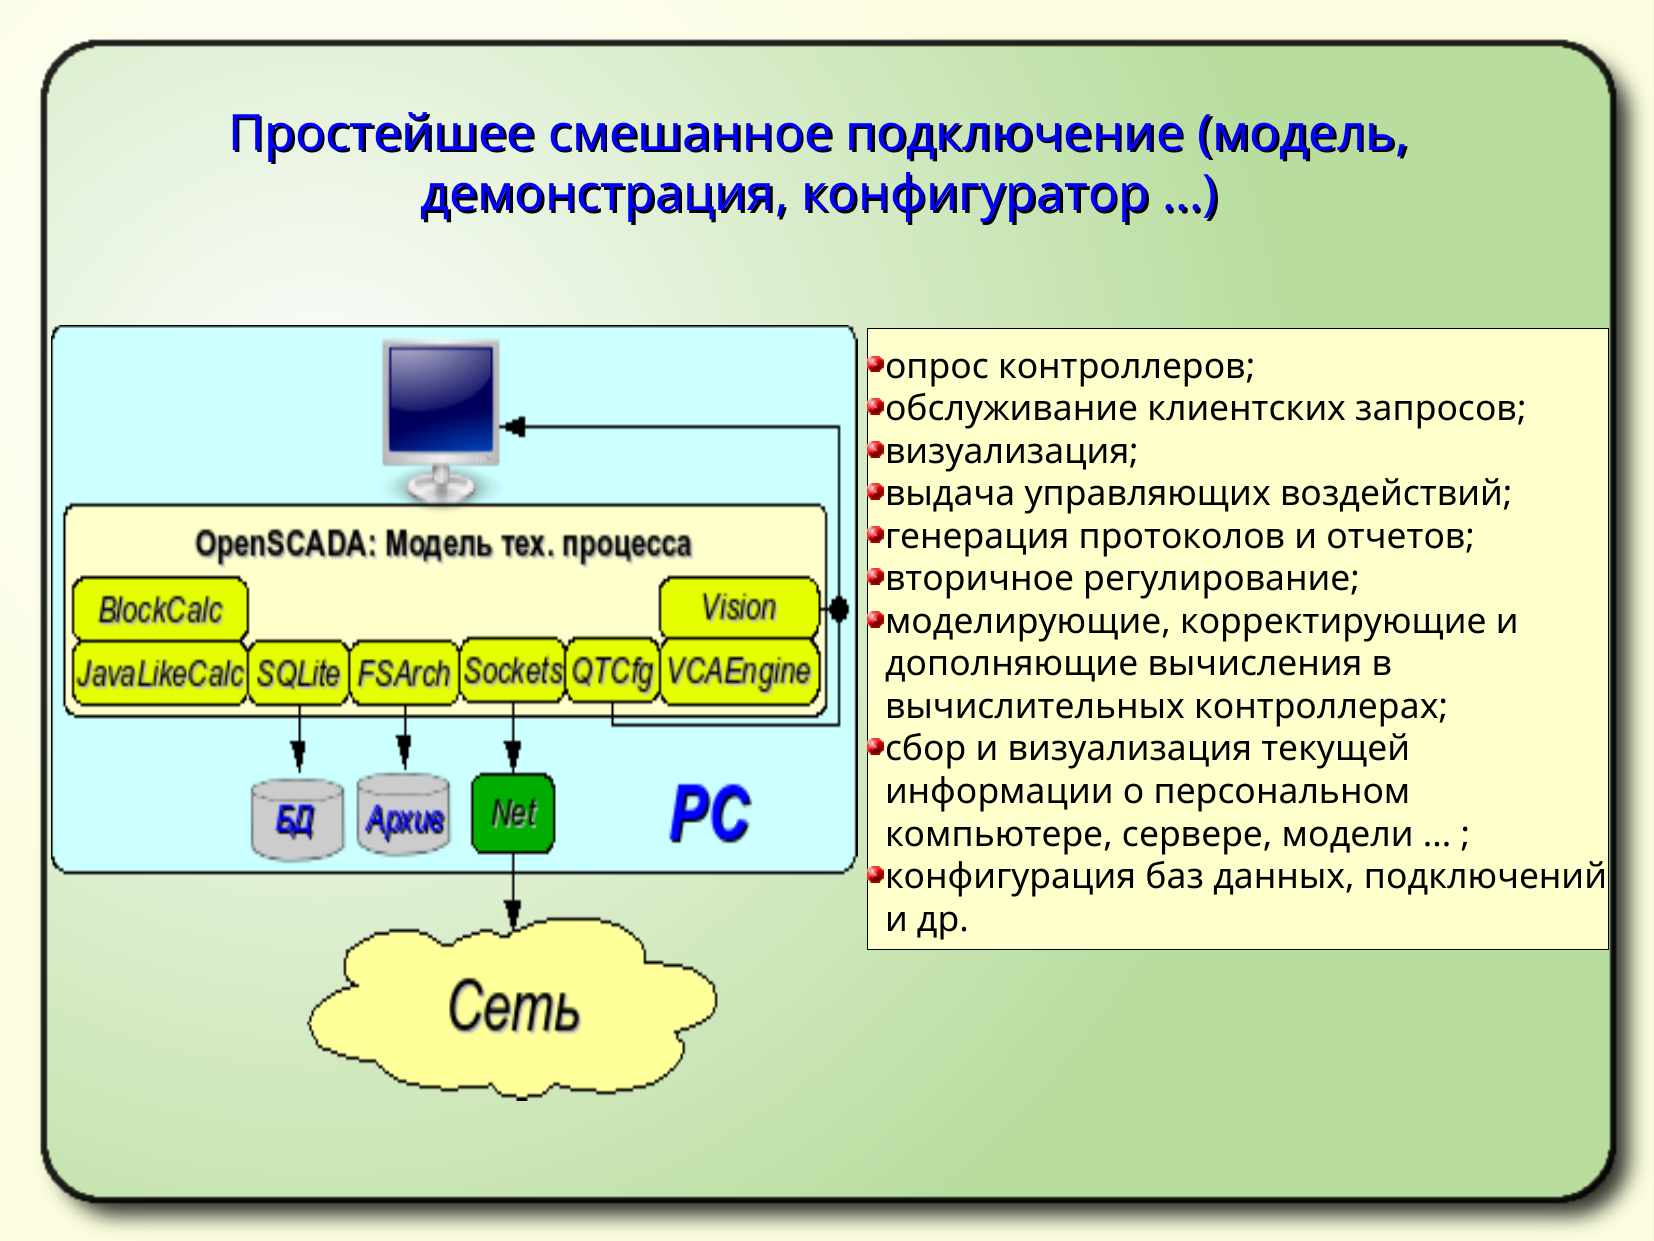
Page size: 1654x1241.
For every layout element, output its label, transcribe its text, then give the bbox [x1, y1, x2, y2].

title Простейшее смешанное подключение (модель, демонстрация, конфигуратор ...) [113, 75, 1525, 245]
picture [0, 0, 1654, 1241]
list опрос контроллеров; обслуживание клиентских запросов; визуализация; выдача управляющих воздействий; генерация протоколов и отчетов; вторичное регулирование; моделирующие, корректирующие и дополняющие вычисления в вычислительных контроллерах; сбор и визуализация текущей информации о персональном компьютере, сервере, модели ... ; конфигурация баз данных, подключений и др. [867, 328, 1609, 950]
